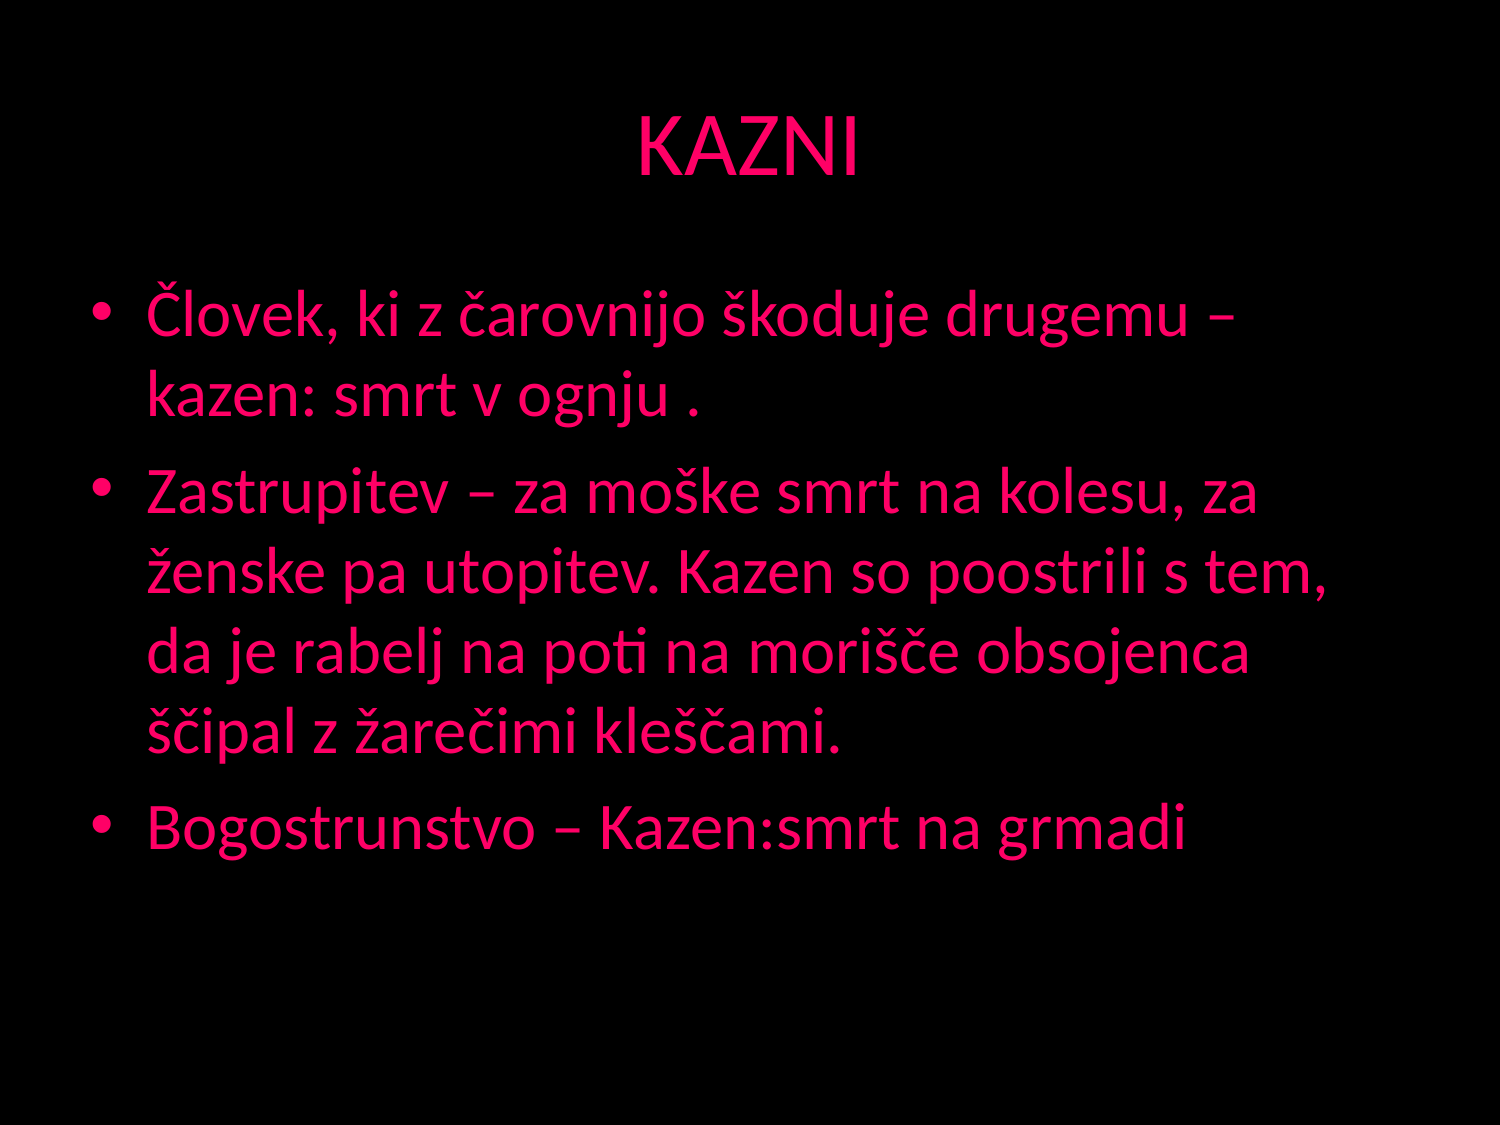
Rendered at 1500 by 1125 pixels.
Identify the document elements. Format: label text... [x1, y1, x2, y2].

title KAZNI [75, 45, 1425, 233]
list Človek, ki z čarovnijo škoduje drugemu – kazen: smrt v ognju . Zastrupitev – za moške smrt na kolesu, za ženske pa utopitev. Kazen so poostrili s tem, da je rabelj na poti na morišče obsojenca ščipal z žarečimi kleščami. Bogostrunstvo – Kazen:smrt na grmadi [75, 262, 1425, 1005]
